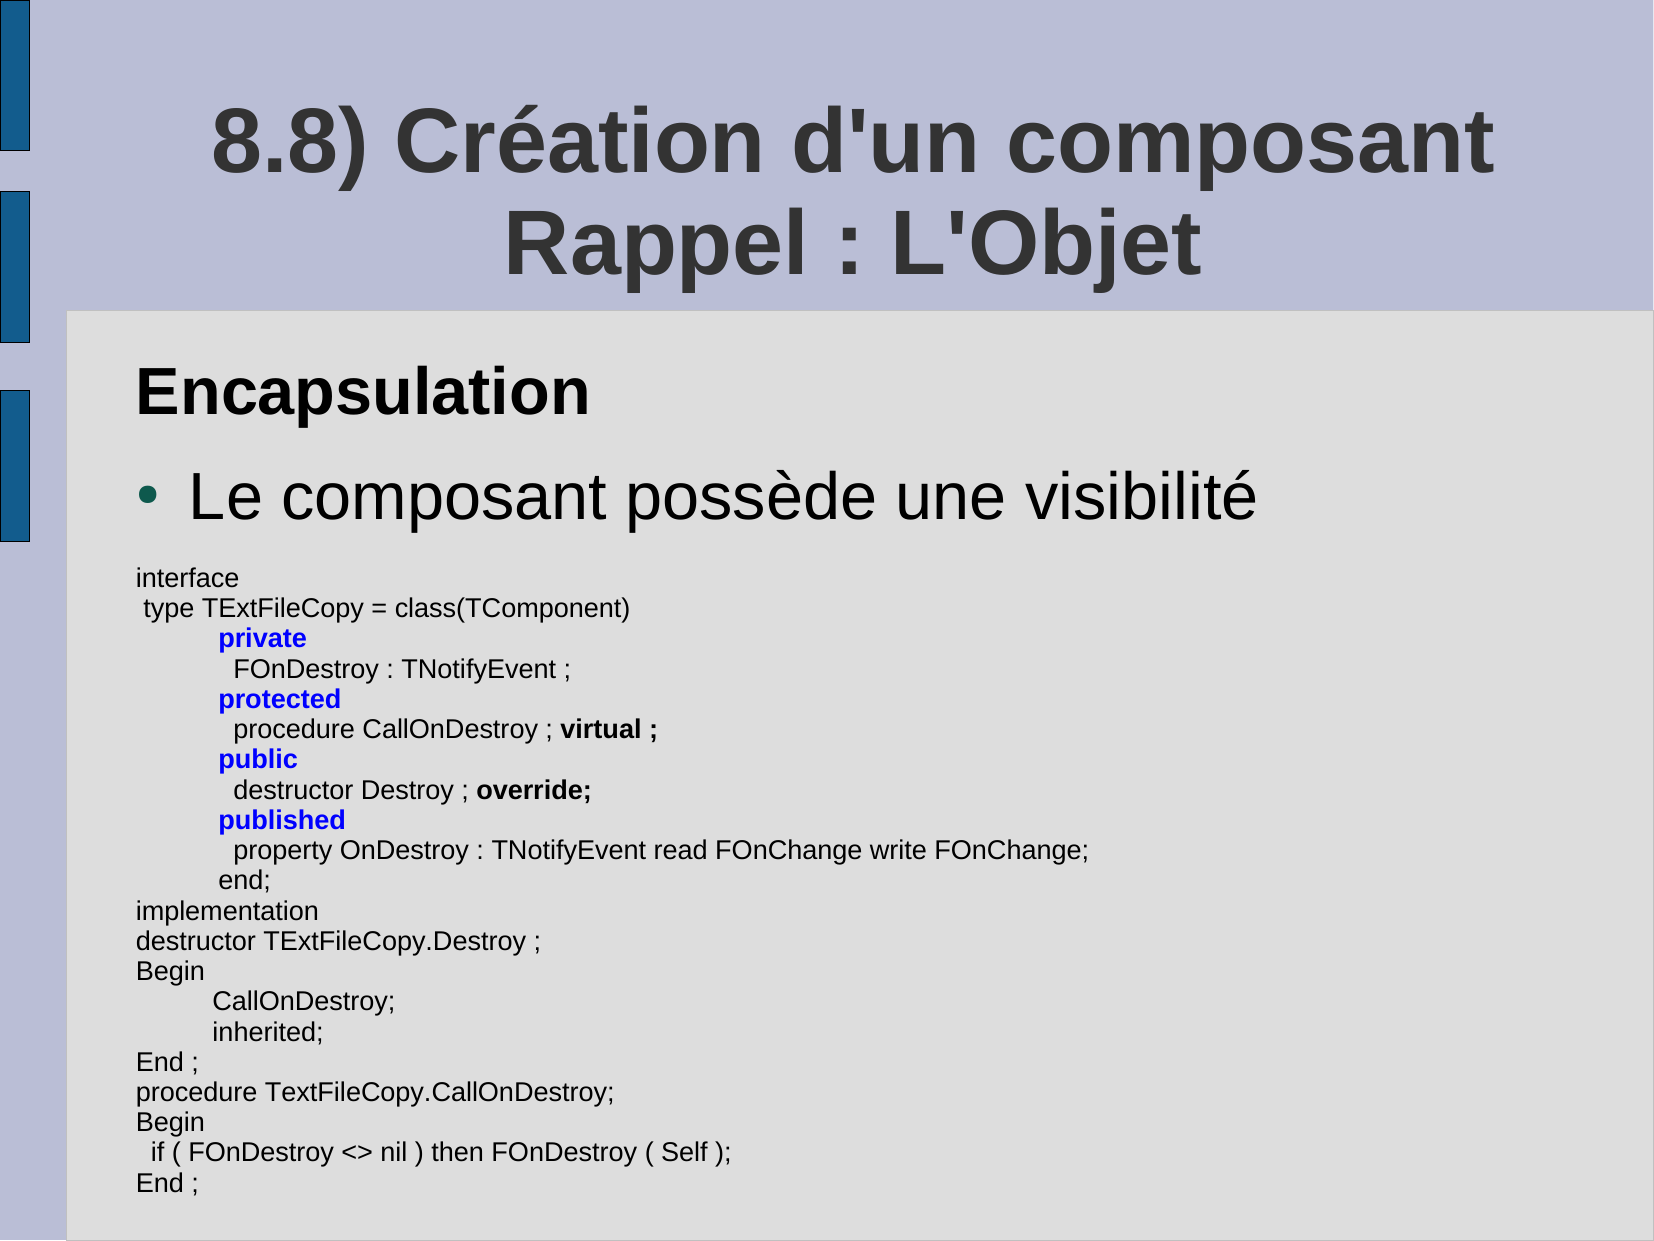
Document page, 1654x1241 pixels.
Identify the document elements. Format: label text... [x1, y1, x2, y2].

title 8.8) Création d'un composant Rappel : L'Objet [118, 88, 1531, 296]
list Encapsulation Le composant possède une visibilité interface type TExtFileCopy = class(TComponent) private FOnDestroy : TNotifyEvent ; protected procedure CallOnDestroy ; virtual ; public destructor Destroy ; override; published property OnDestroy : TNotifyEvent read FOnChange write FOnChange; end; implementation destructor TExtFileCopy.Destroy ; Begin CallOnDestroy; inherited; End ; procedure TextFileCopy.CallOnDestroy; Begin if ( FOnDestroy <> nil ) then FOnDestroy ( Self ); End ; [118, 354, 1531, 1198]
